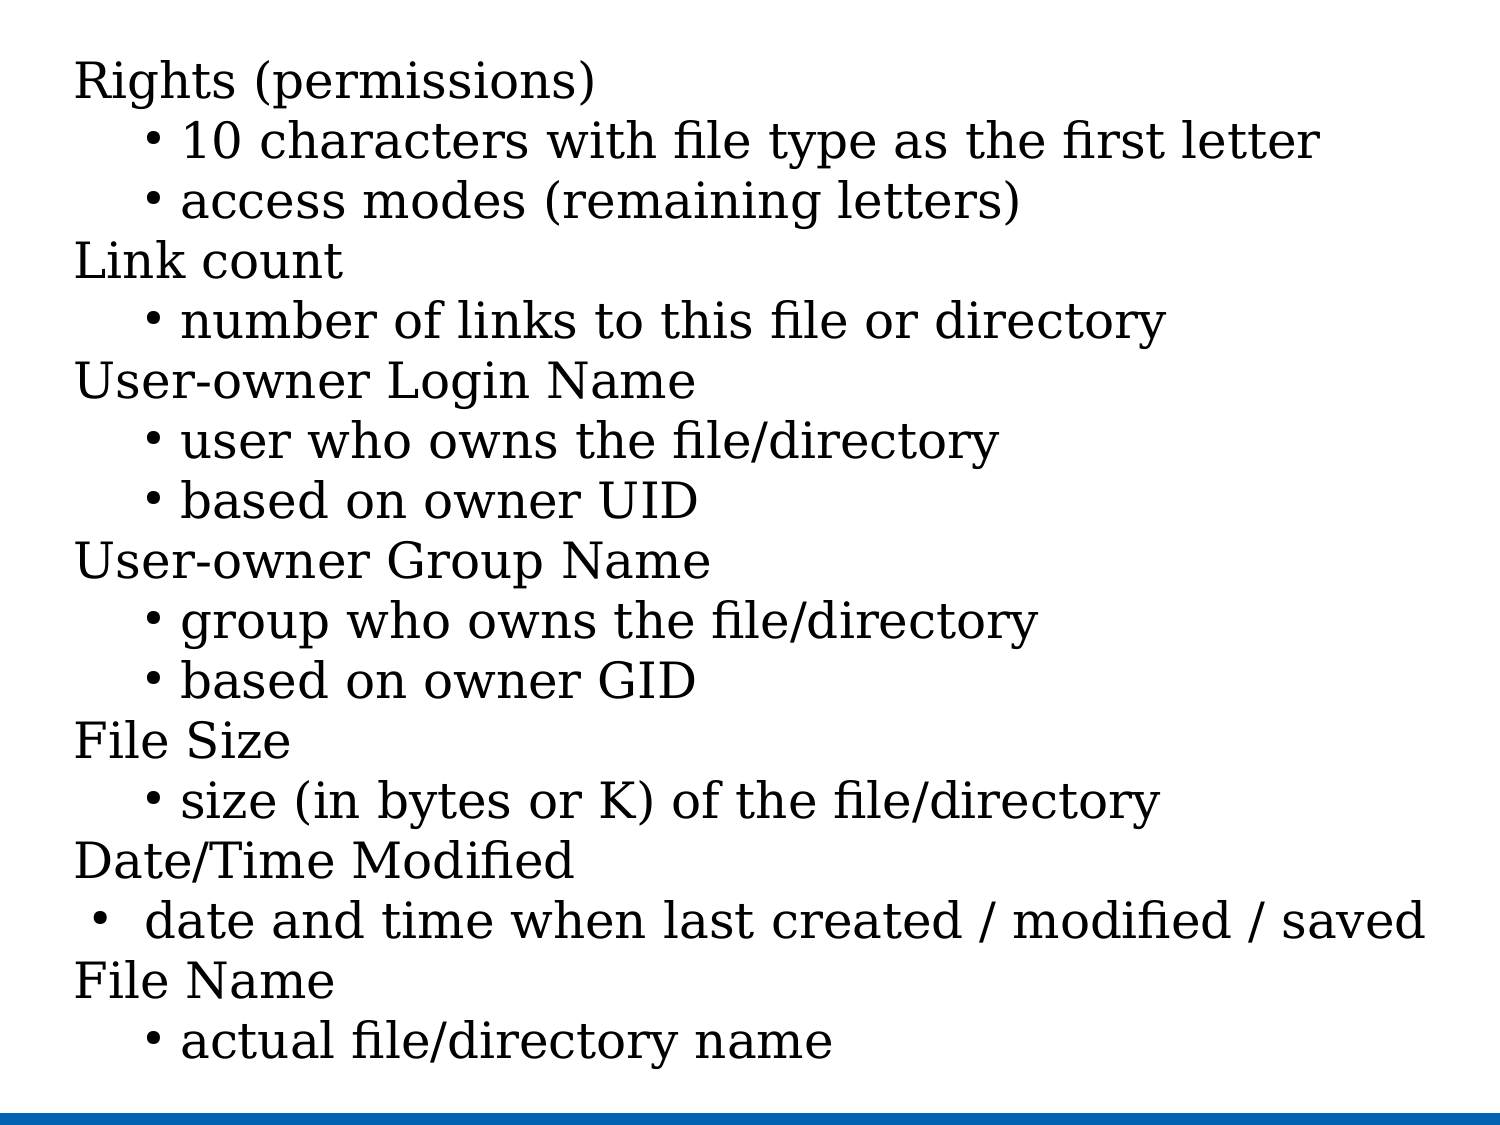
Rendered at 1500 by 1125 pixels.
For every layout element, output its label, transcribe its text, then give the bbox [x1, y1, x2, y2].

list Rights (permissions) 10 characters with file type as the first letter access modes (remaining letters) Link count number of links to this file or directory User-owner Login Name user who owns the file/directory based on owner UID User-owner Group Name group who owns the file/directory based on owner GID File Size size (in bytes or K) of the file/directory Date/Time Modified date and time when last created / modified / saved File Name actual file/directory name [59, 41, 1447, 1061]
